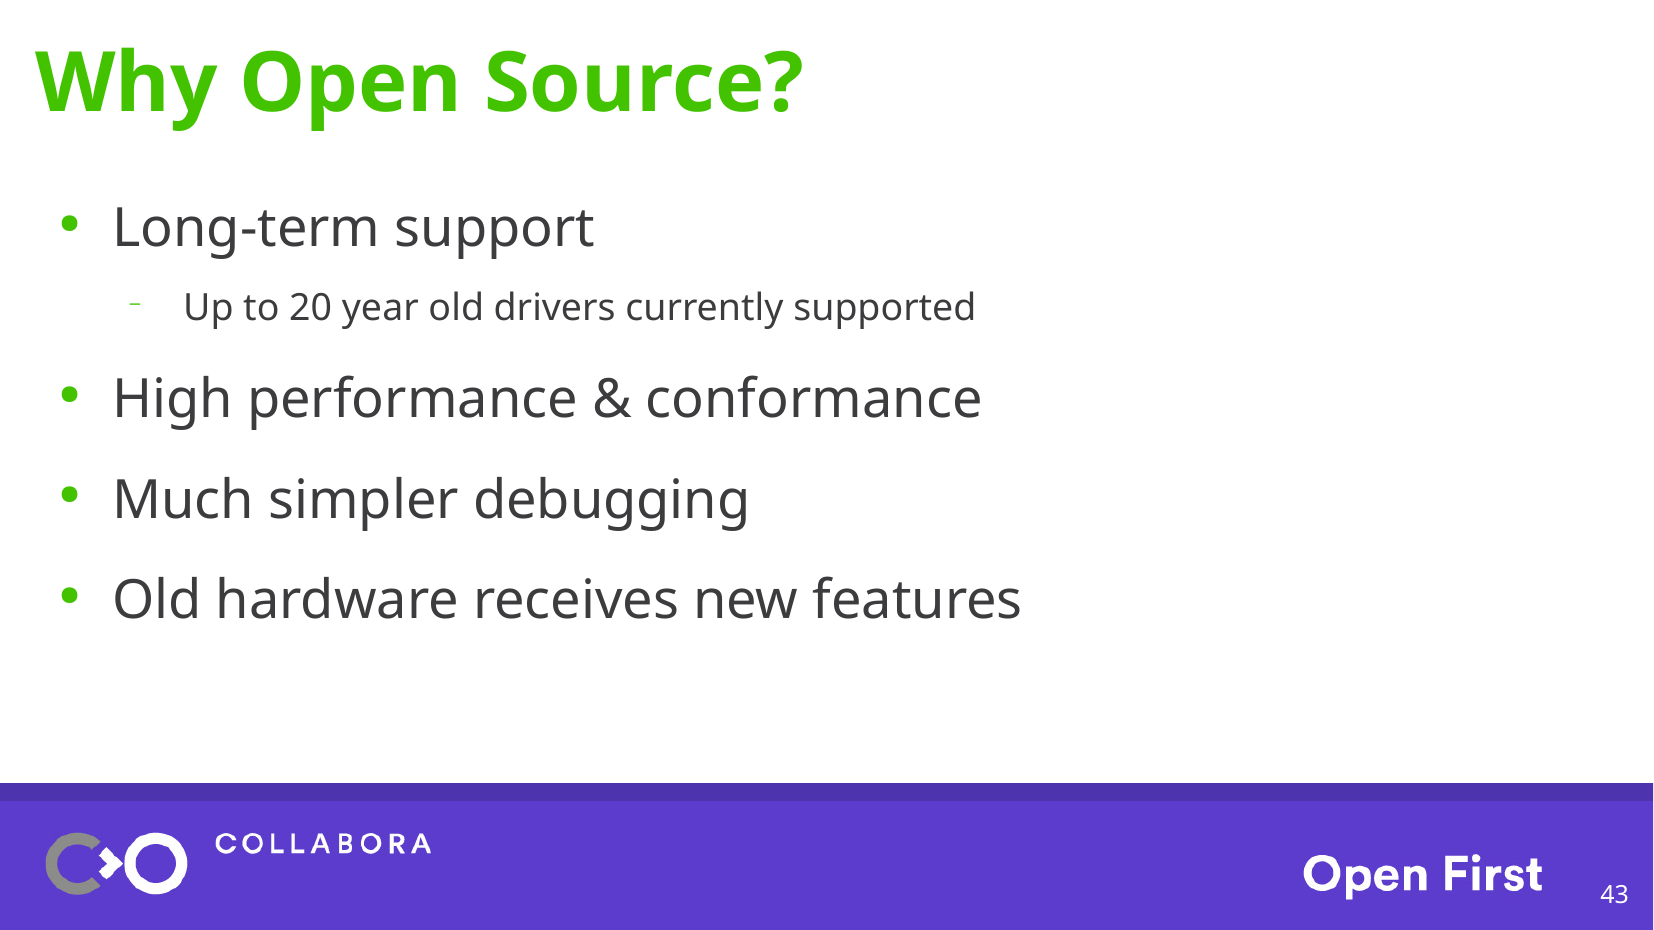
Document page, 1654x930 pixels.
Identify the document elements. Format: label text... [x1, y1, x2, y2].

picture [0, 0, 1654, 930]
list Long-term support Up to 20 year old drivers currently supported High performance & conformance Much simpler debugging Old hardware receives new features [41, 160, 1613, 804]
title Why Open Source? [35, 28, 1608, 192]
